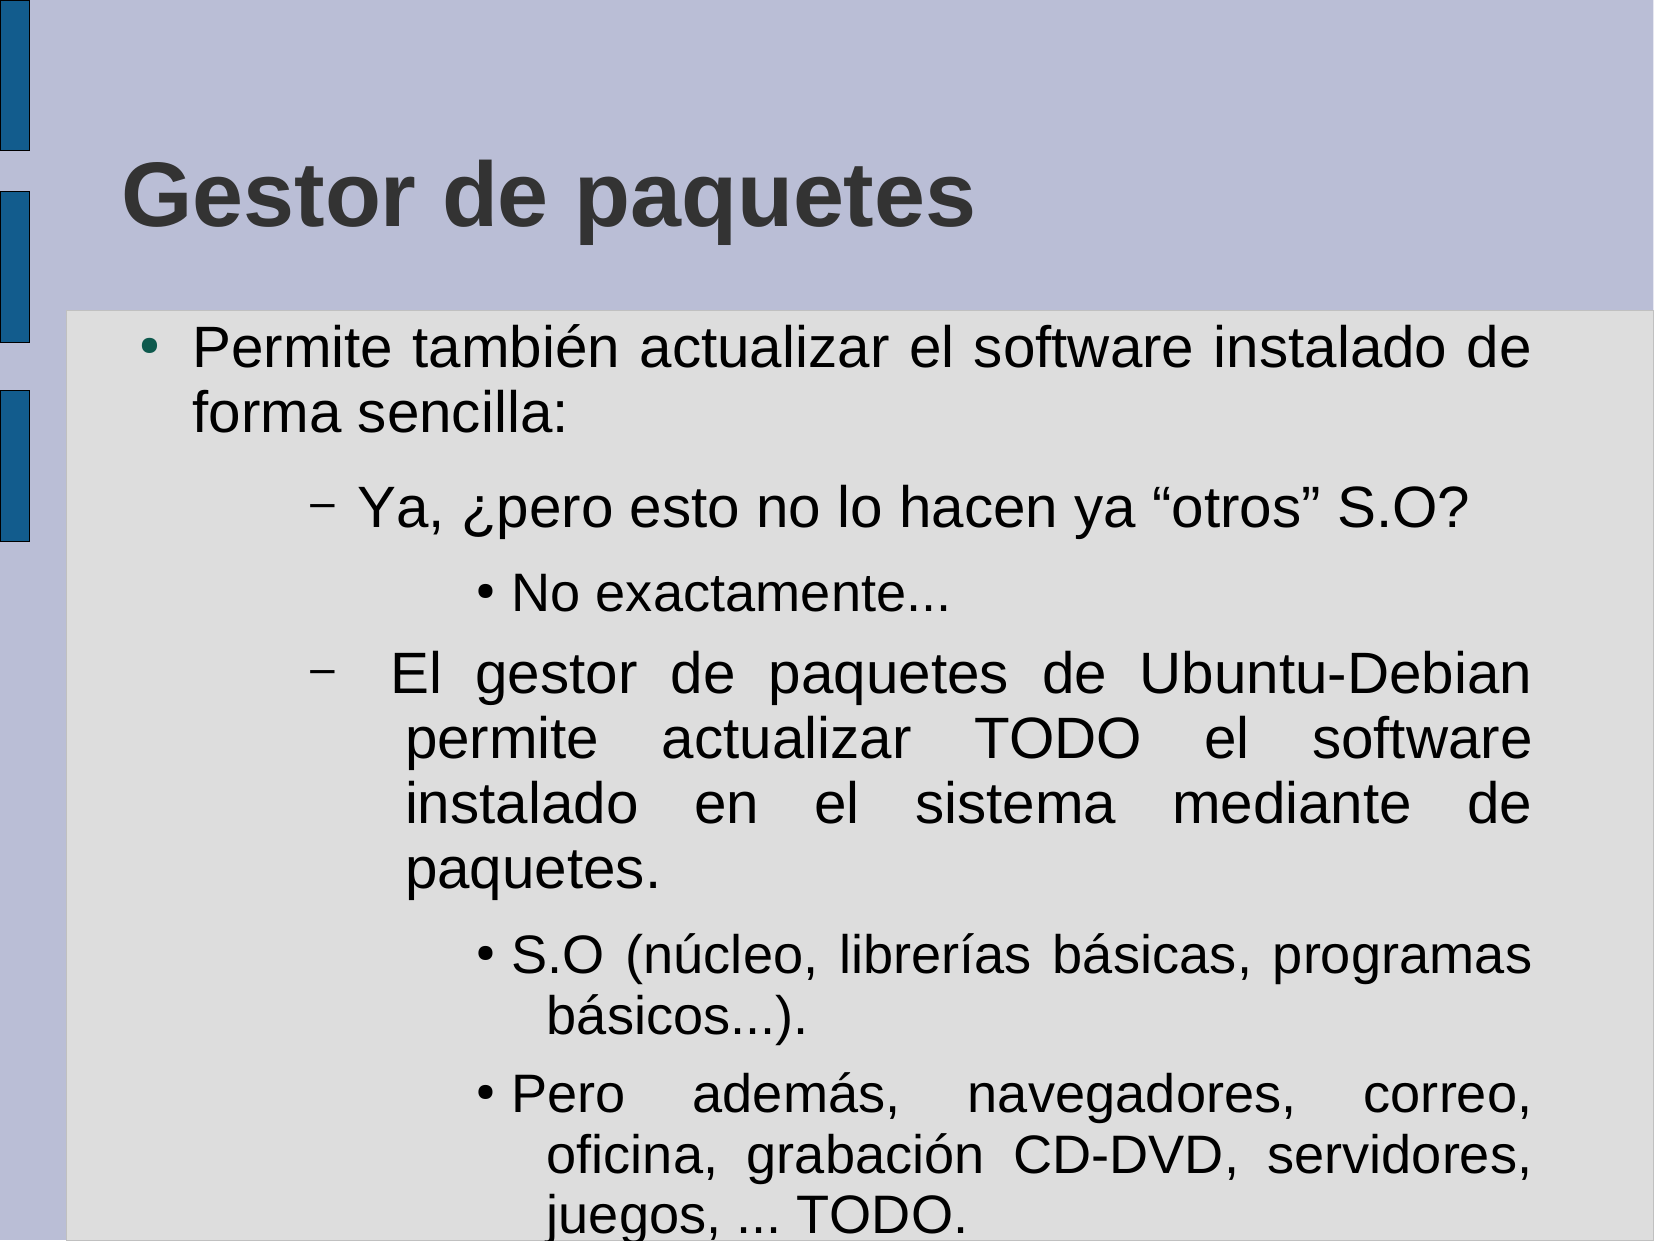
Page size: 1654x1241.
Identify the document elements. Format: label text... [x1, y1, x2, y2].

list Permite también actualizar el software instalado de forma sencilla: Ya, ¿pero esto no lo hacen ya “otros” S.O? No exactamente... El gestor de paquetes de Ubuntu-Debian permite actualizar TODO el software instalado en el sistema mediante de paquetes. S.O (núcleo, librerías básicas, programas básicos...). Pero además, navegadores, correo, oficina, grabación CD-DVD, servidores, juegos, ... TODO. [121, 314, 1534, 1241]
title Gestor de paquetes [121, 98, 1534, 291]
